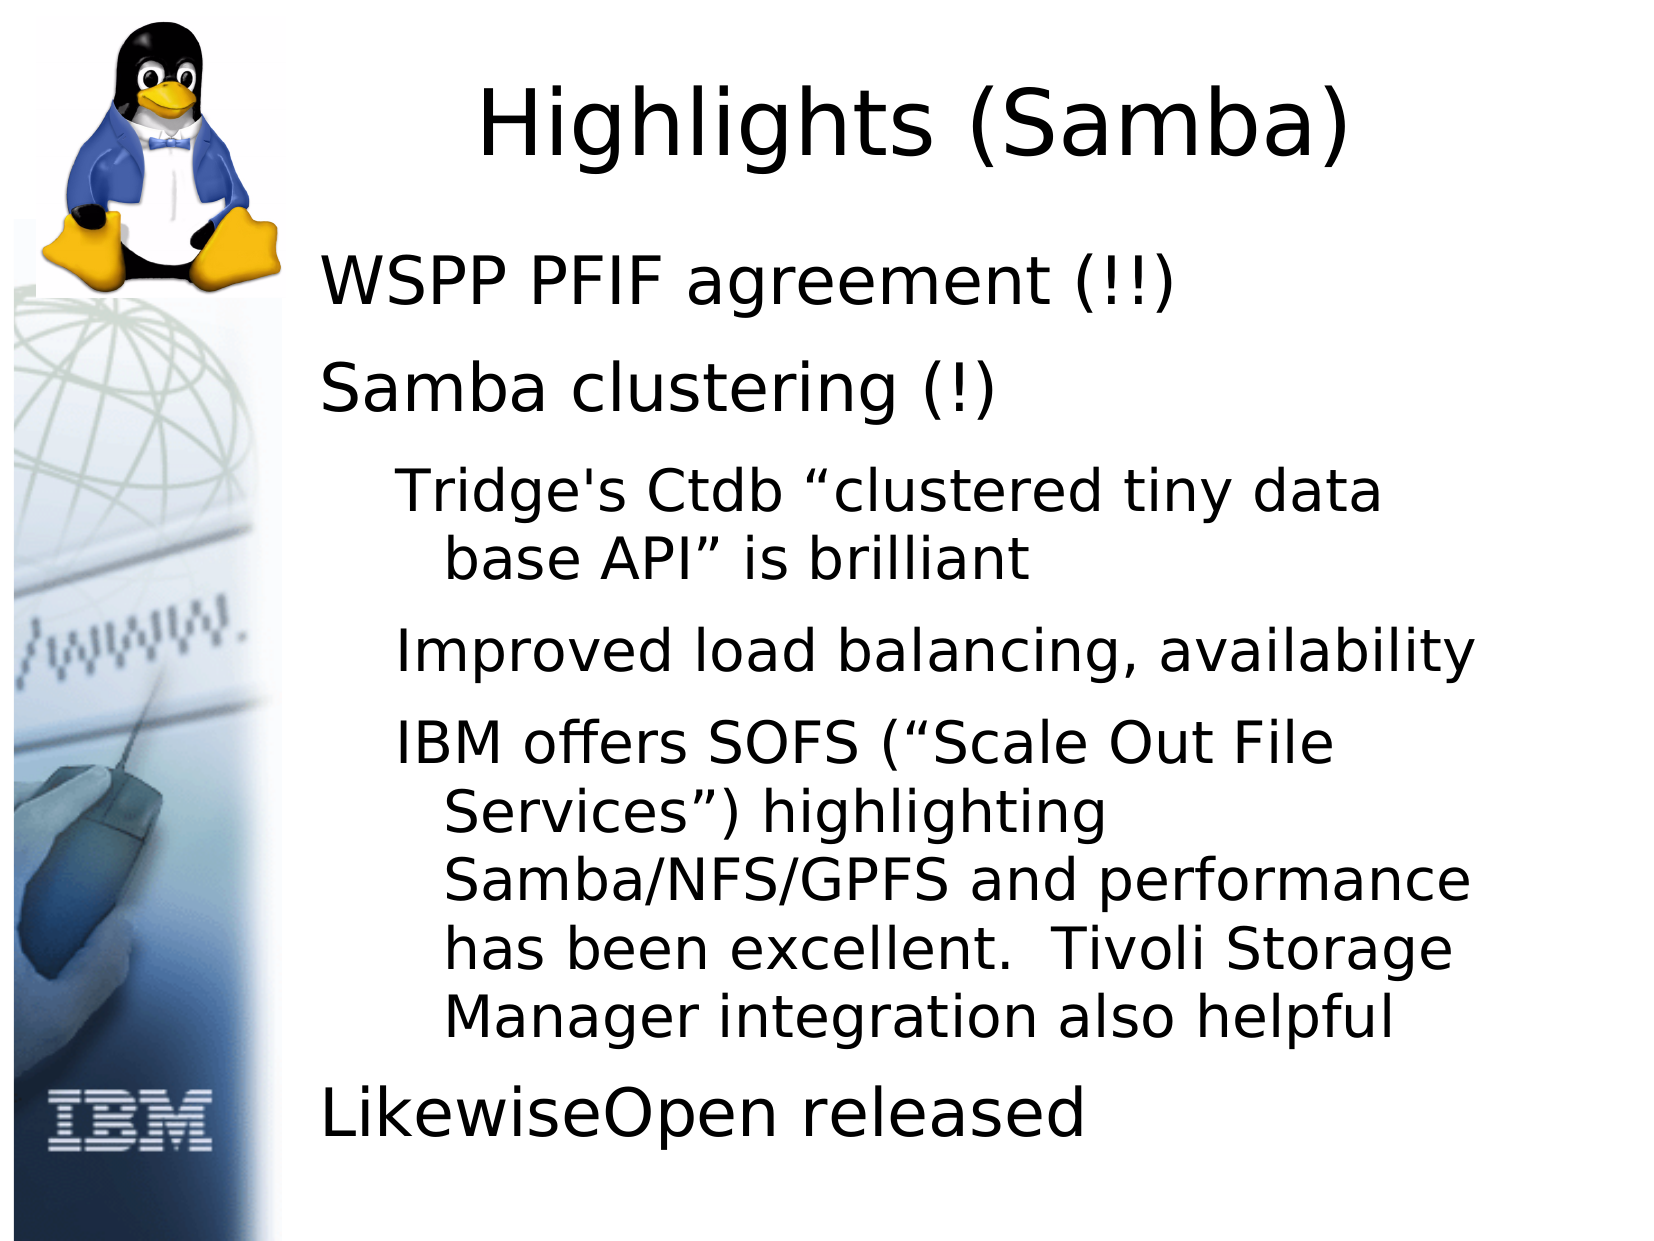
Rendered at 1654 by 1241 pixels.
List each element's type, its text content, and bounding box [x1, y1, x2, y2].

title Highlights (Samba) [301, 39, 1528, 209]
list WSPP PFIF agreement (!!) Samba clustering (!) Tridge's Ctdb “clustered tiny data base API” is brilliant Improved load balancing, availability IBM offers SOFS (“Scale Out File Services”) highlighting Samba/NFS/GPFS and performance has been excellent. Tivoli Storage Manager integration also helpful LikewiseOpen released [301, 243, 1520, 1217]
